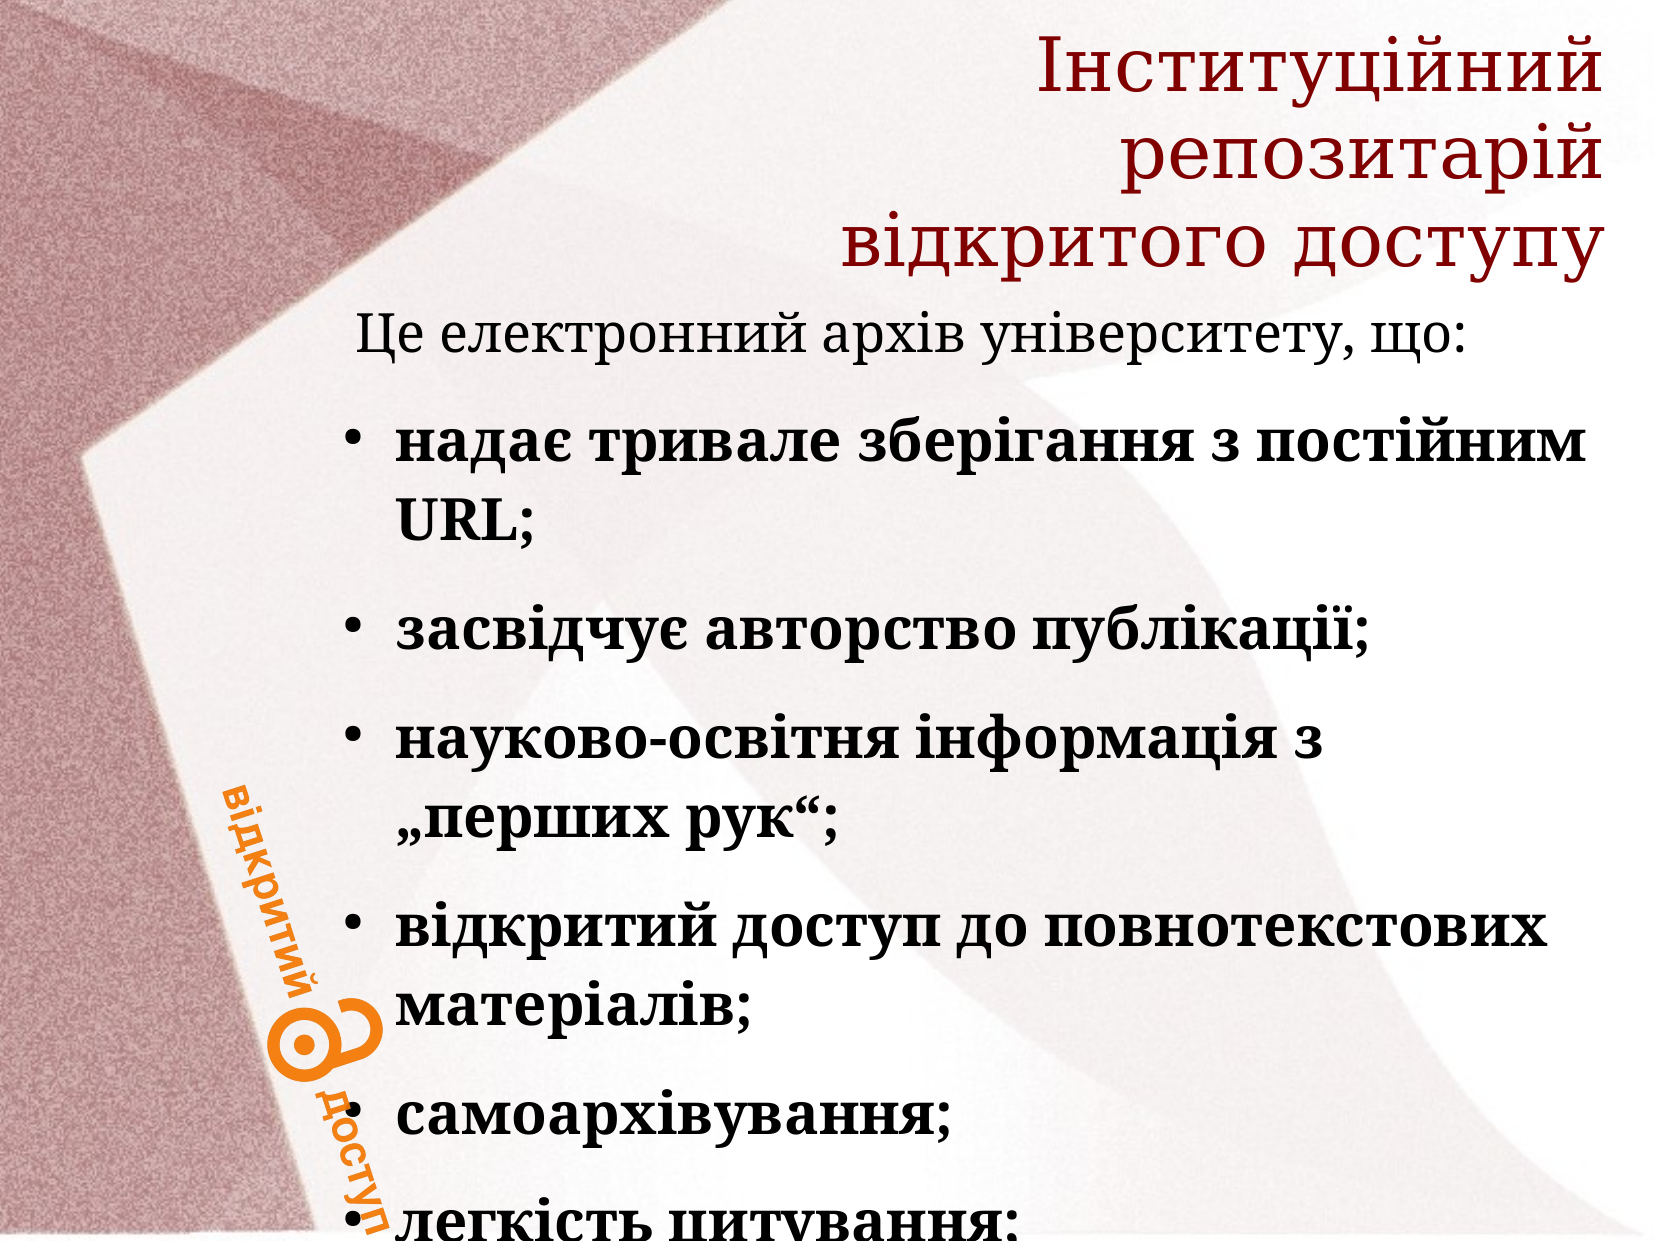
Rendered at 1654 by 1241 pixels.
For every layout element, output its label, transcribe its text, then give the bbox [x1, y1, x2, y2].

title Інституційний репозитарій відкритого доступу [596, 21, 1607, 284]
list Це електронний архів університету, що: надає тривале зберігання з постійним URL; засвідчує авторство публікації; науково-освітня інформація з „перших рук“; відкритий доступ до повнотекстових матеріалів; самоархівування; легкість цитування; … [324, 290, 1601, 1241]
picture [0, 0, 1654, 1241]
